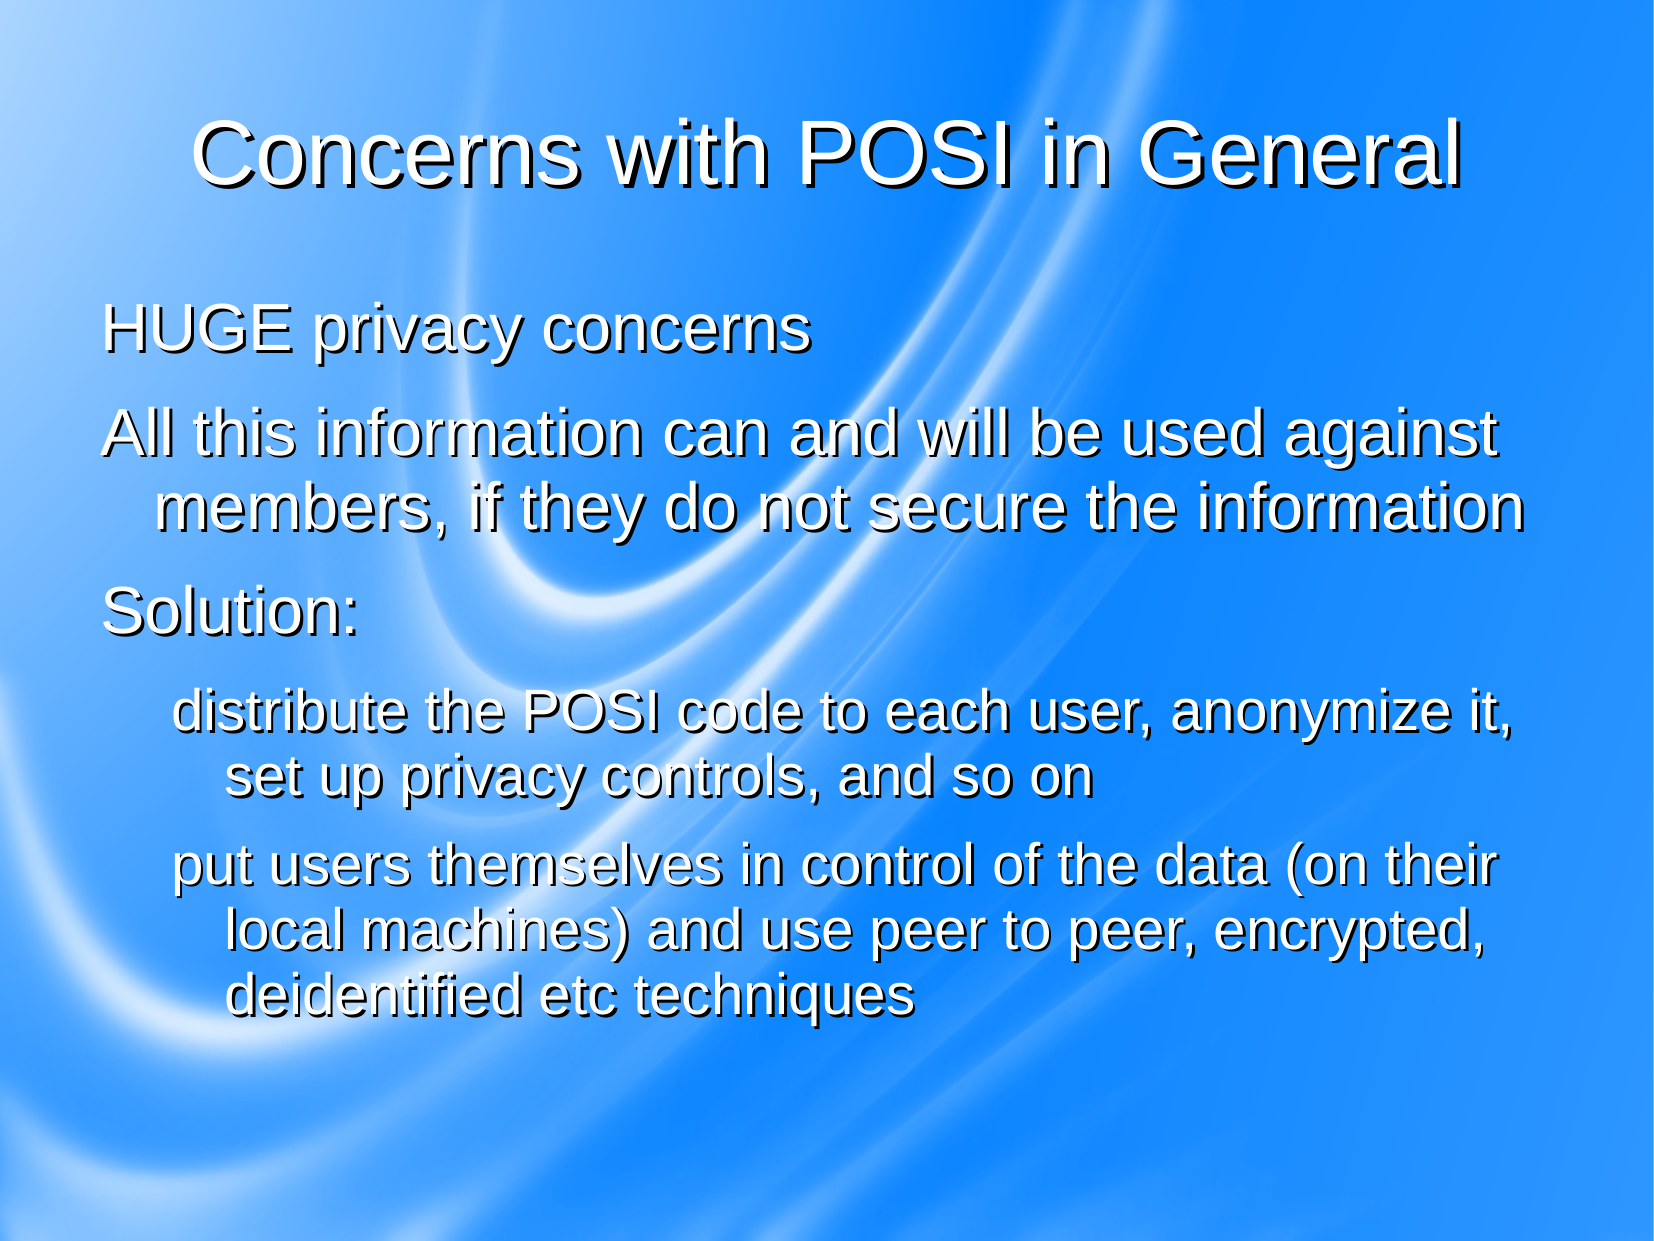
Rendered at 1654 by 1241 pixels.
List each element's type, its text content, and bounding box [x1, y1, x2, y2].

list HUGE privacy concerns All this information can and will be used against members, if they do not secure the information Solution: distribute the POSI code to each user, anonymize it, set up privacy controls, and so on put users themselves in control of the data (on their local machines) and use peer to peer, encrypted, deidentified etc techniques [82, 290, 1571, 1194]
picture [0, 0, 1654, 1241]
title Concerns with POSI in General [82, 56, 1571, 250]
